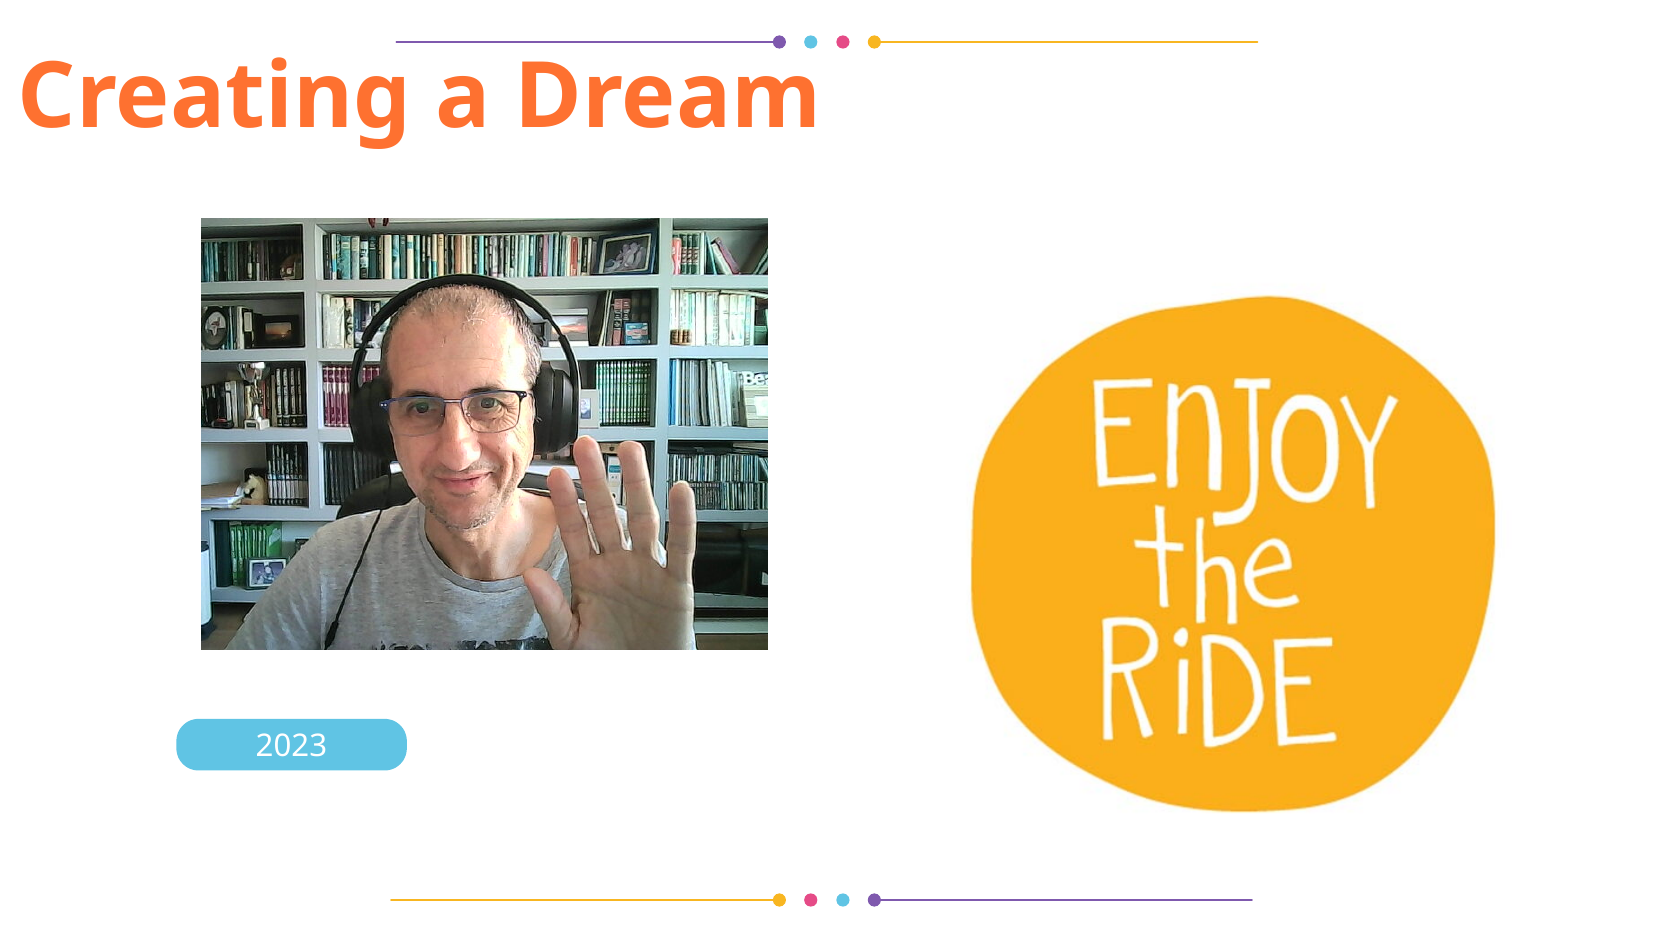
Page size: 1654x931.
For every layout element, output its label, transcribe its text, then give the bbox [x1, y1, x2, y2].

picture [929, 265, 1536, 857]
picture [201, 218, 768, 650]
text_box 2023 [176, 718, 407, 771]
title Creating a Dream [17, 7, 1022, 178]
title CANDY [129, 187, 686, 378]
